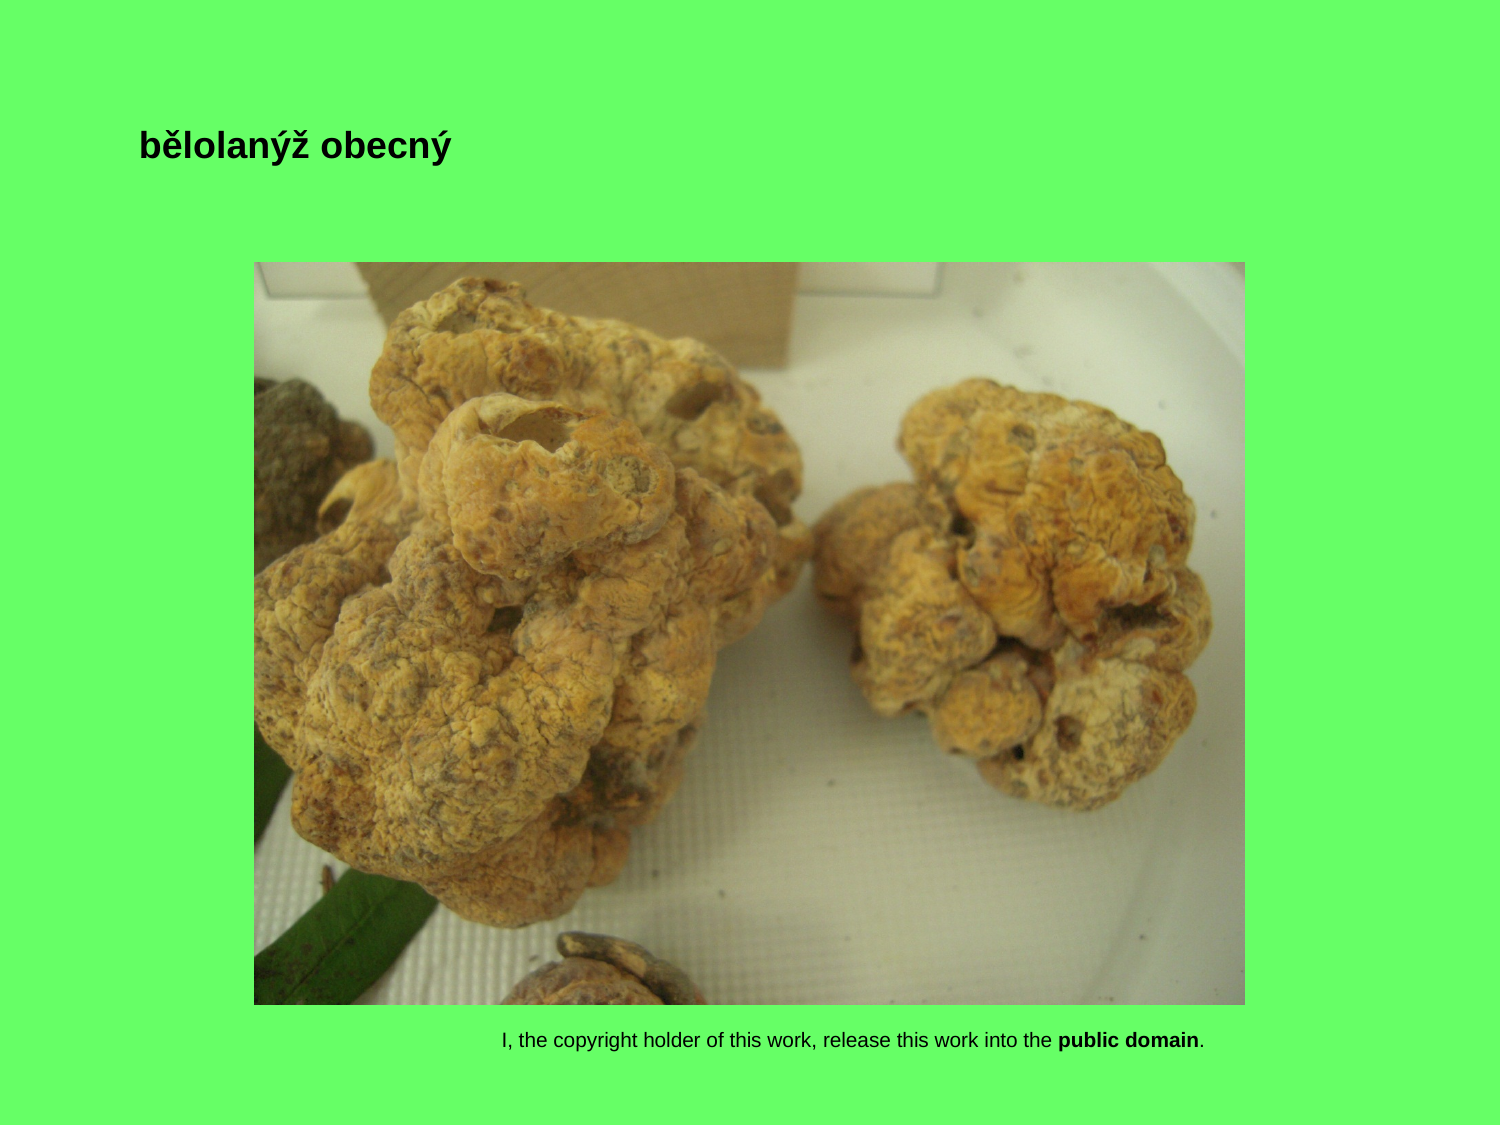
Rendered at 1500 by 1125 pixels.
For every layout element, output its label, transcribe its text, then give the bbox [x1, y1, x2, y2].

text_box bělolanýž obecný [124, 114, 921, 174]
text_box I, the copyright holder of this work, release this work into the public domain. [486, 1018, 1226, 1125]
picture [254, 262, 1245, 1005]
